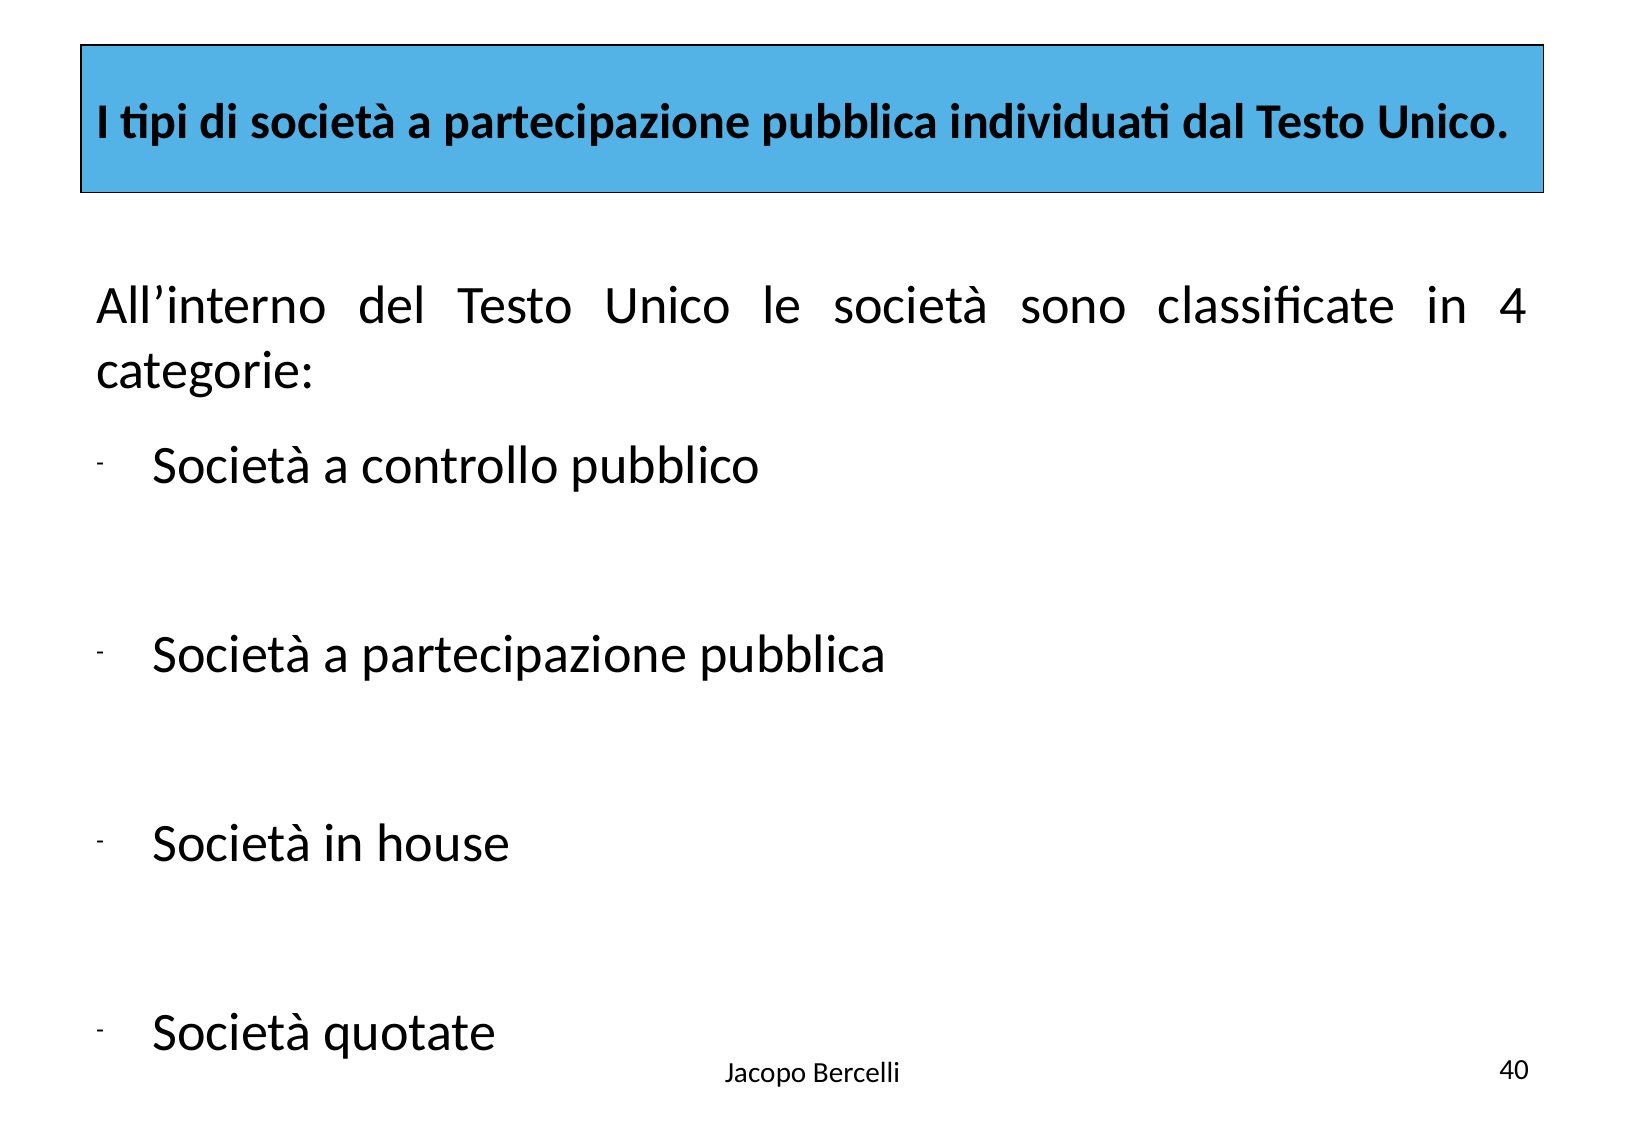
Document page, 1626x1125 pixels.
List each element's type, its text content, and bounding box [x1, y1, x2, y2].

title I tipi di società a partecipazione pubblica individuati dal Testo Unico. [81, 45, 1544, 193]
text_box Jacopo Bercelli [633, 1046, 992, 1097]
list All’interno del Testo Unico le società sono classificate in 4 categorie: Società a controllo pubblico Società a partecipazione pubblica Società in house Società quotate [81, 262, 1544, 1005]
slide_number <numero> [1164, 1042, 1544, 1103]
